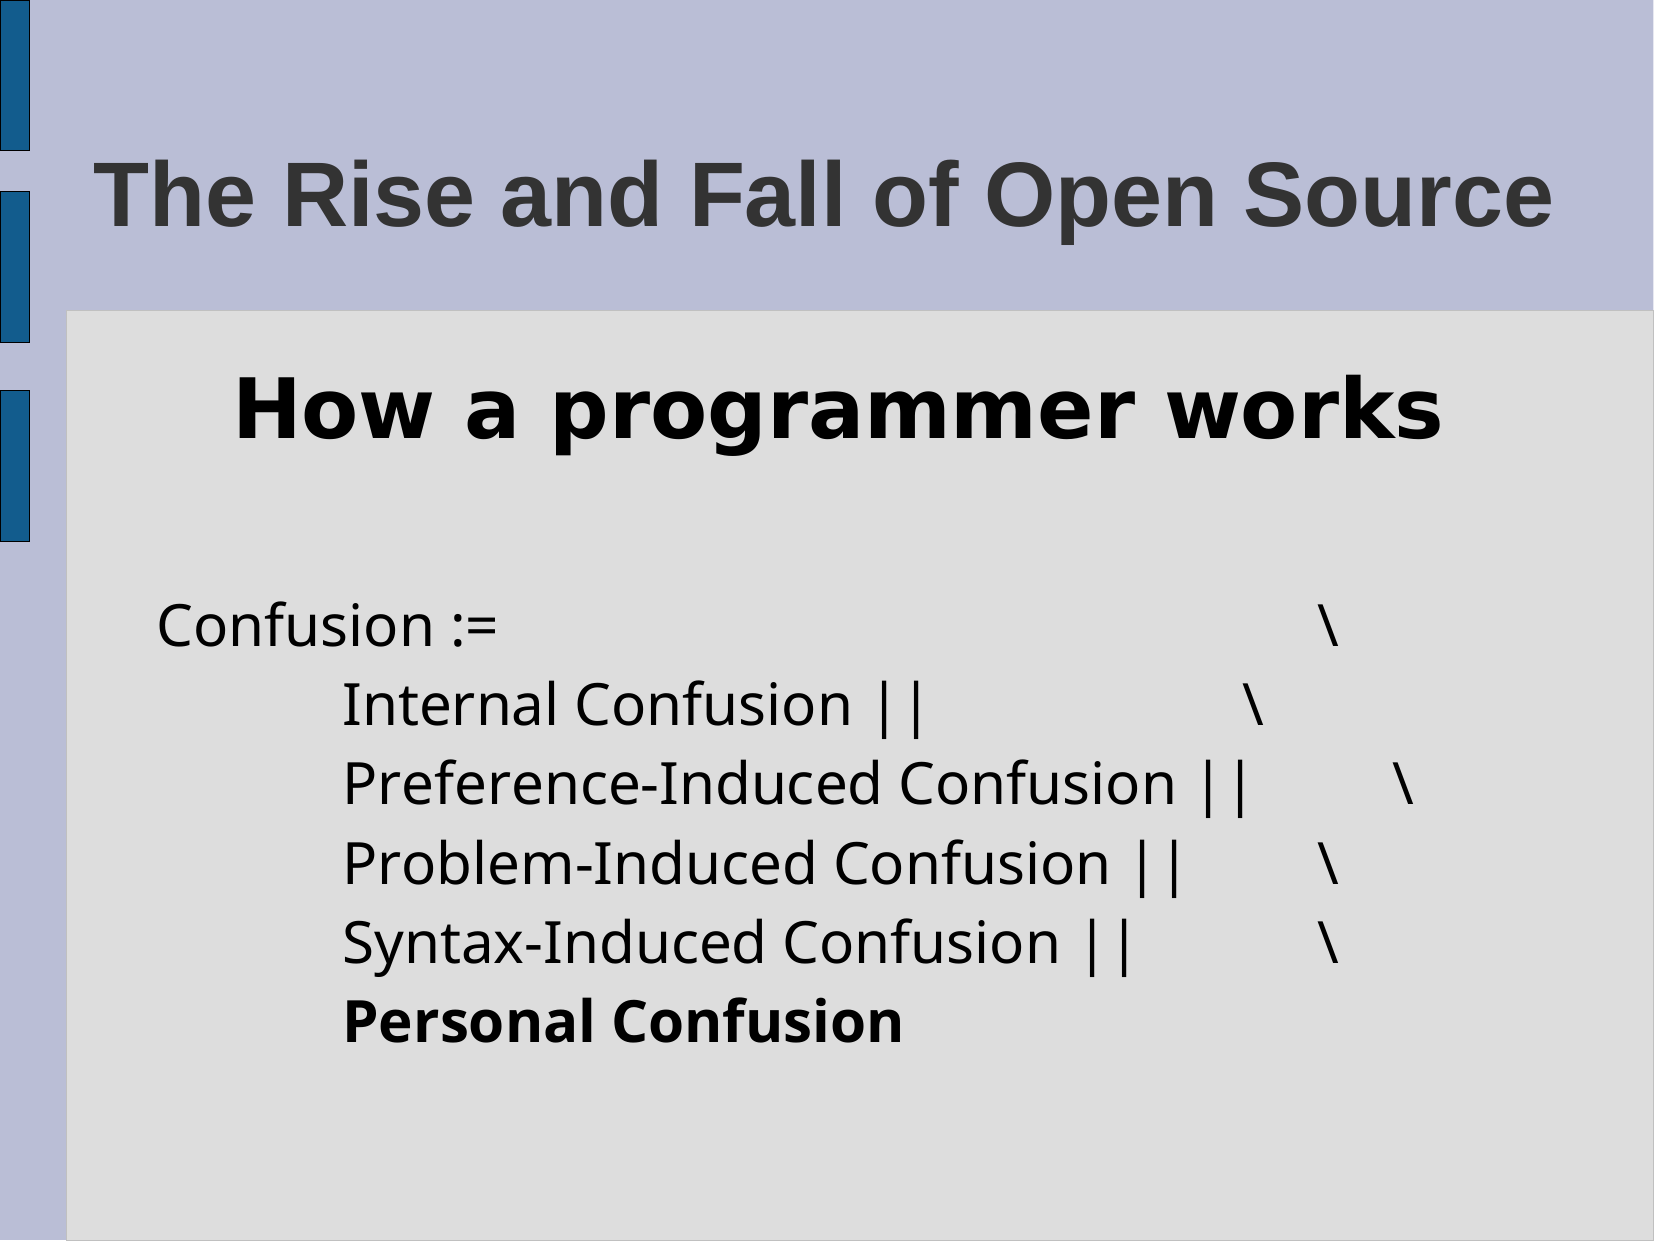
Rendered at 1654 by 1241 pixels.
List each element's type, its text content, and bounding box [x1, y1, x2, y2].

text_box How a programmer works [101, 354, 1576, 488]
title The Rise and Fall of Open Source [37, 98, 1613, 291]
subtitle Confusion := \ Internal Confusion || \ Preference-Induced Confusion || \ Problem-Induced Confusion || \ Syntax-Induced Confusion || \ Personal Confusion [121, 525, 1534, 1119]
